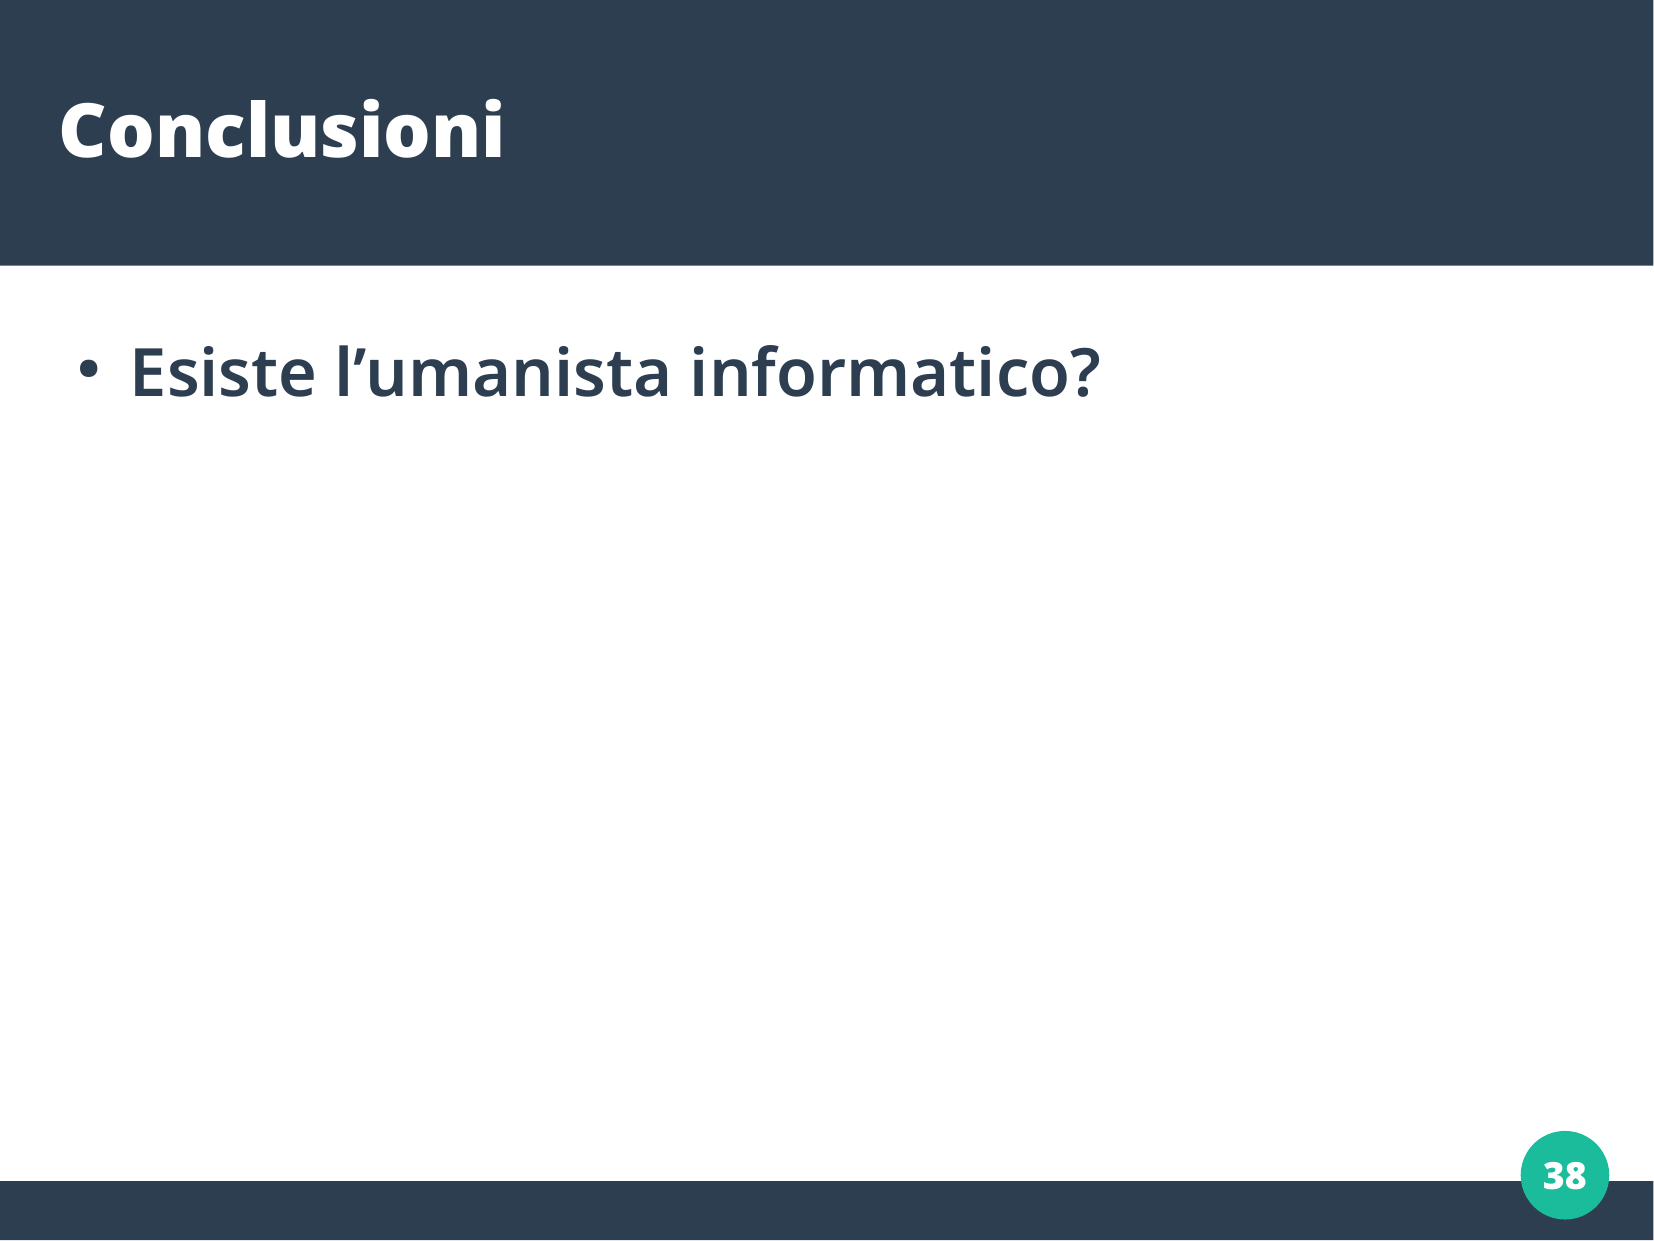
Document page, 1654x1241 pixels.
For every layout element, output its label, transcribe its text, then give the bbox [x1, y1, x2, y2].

title Conclusioni [59, 49, 1595, 207]
list Esiste l’umanista informatico? [59, 324, 1571, 1152]
